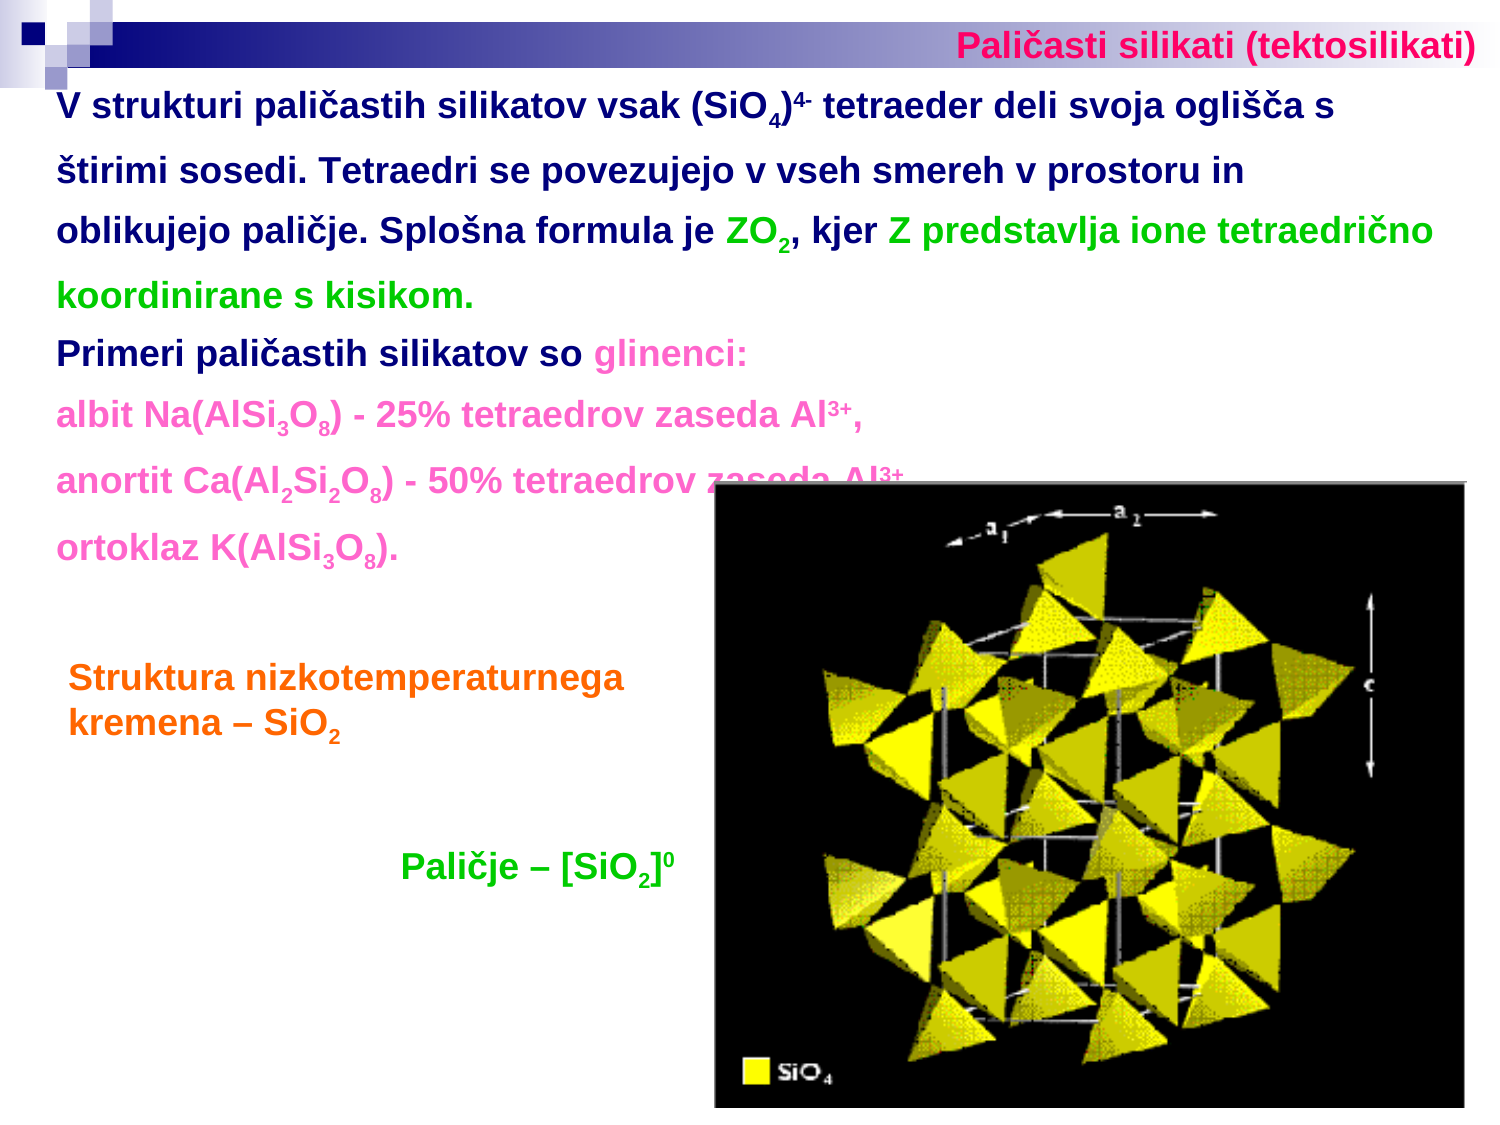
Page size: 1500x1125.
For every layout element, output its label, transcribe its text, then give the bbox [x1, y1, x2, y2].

text_box Struktura nizkotemperaturnega kremena – SiO2 [53, 645, 640, 757]
chart [714, 481, 1467, 1108]
text_box Paličasti silikati (tektosilikati) V strukturi paličastih silikatov vsak (SiO4)4- tetraeder deli svoja oglišča s štirimi sosedi. Tetraedri se povezujejo v vseh smereh v prostoru in oblikujejo paličje. Splošna formula je ZO2, kjer Z predstavlja ione tetraedrično koordinirane s kisikom. Primeri paličastih silikatov so glinenci: albit Na(AlSi3O8) - 25% tetraedrov zaseda Al3+, anortit Ca(Al2Si2O8) - 50% tetraedrov zaseda Al3+, ortoklaz K(AlSi3O8). [41, 0, 1493, 582]
text_box Paličje – [SiO2]0 [385, 834, 690, 901]
